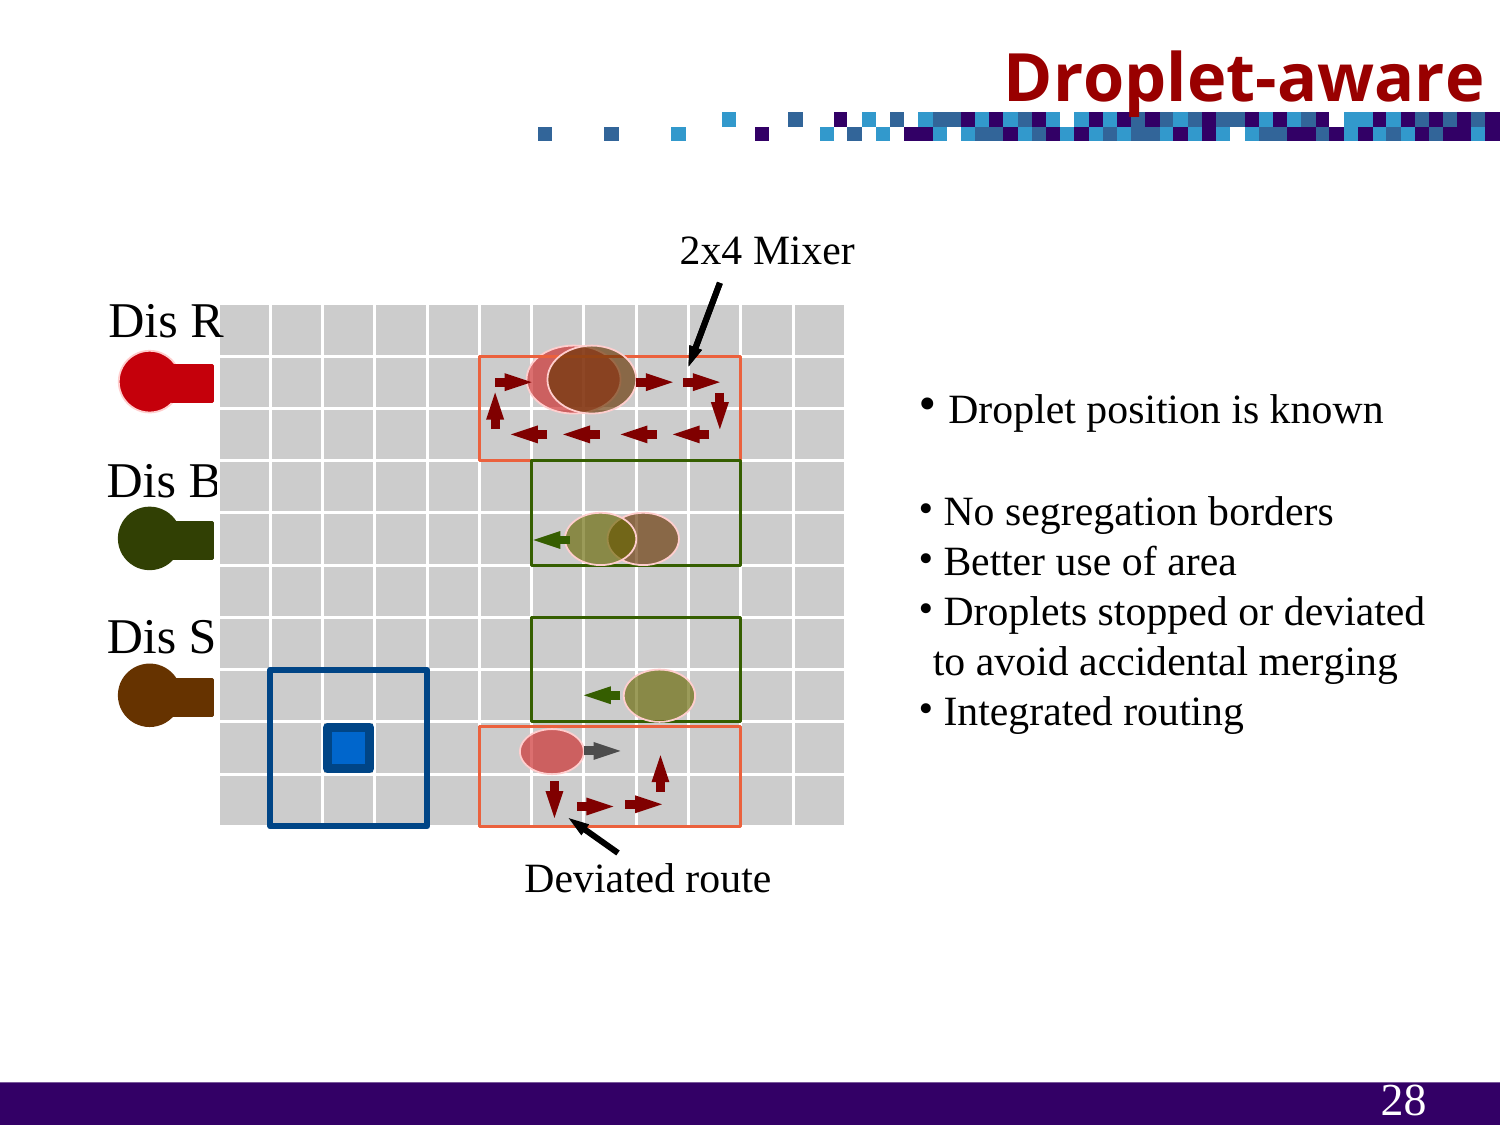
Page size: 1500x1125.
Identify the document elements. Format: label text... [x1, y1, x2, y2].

text_box Deviated route [508, 842, 788, 918]
text_box 2x4 Mixer [663, 214, 871, 290]
title Droplet-aware [0, 24, 1500, 125]
text_box [273, 673, 424, 823]
text_box [533, 462, 739, 566]
text_box [481, 728, 739, 825]
text_box [118, 357, 213, 413]
text_box [118, 673, 213, 727]
text_box Dis B [90, 438, 218, 517]
text_box Dis R [92, 278, 243, 357]
text_box Droplet position is known No segregation borders Better use of area Droplets stopped or deviated to avoid accidental merging Integrated routing [902, 304, 1441, 743]
text_box [218, 303, 846, 827]
text_box [118, 507, 213, 570]
text_box Dis S [90, 595, 233, 673]
